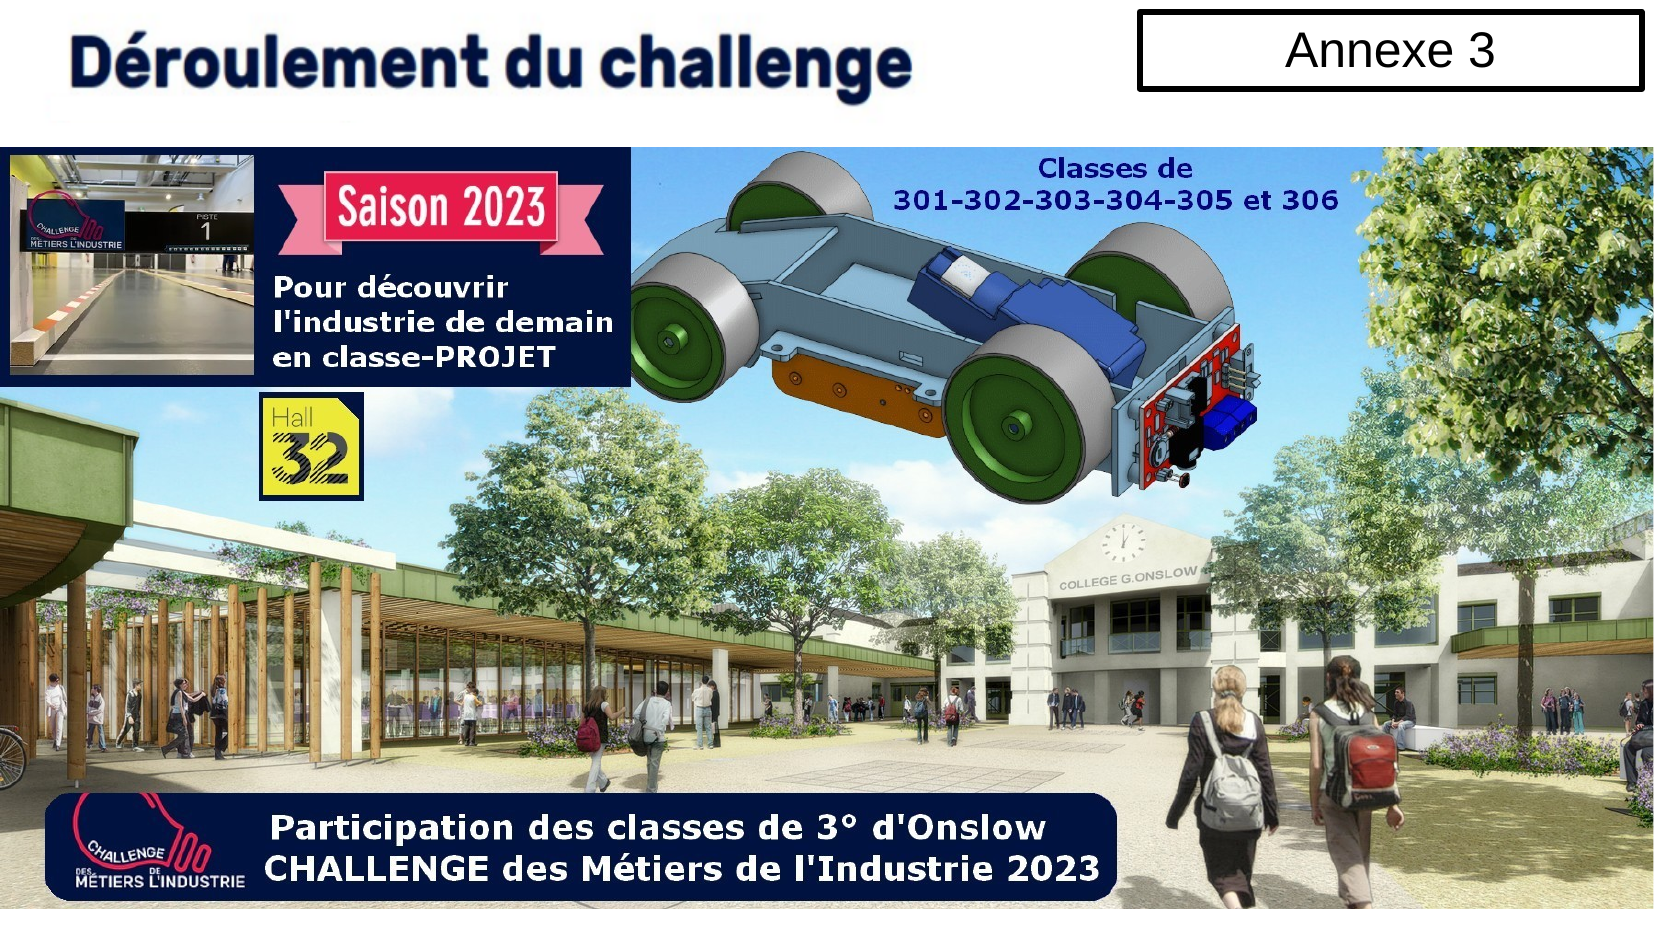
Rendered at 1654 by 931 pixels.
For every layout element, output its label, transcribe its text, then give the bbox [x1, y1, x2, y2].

picture [41, 11, 945, 137]
picture [0, 147, 1654, 909]
text_box Annexe 3 [1139, 11, 1642, 89]
